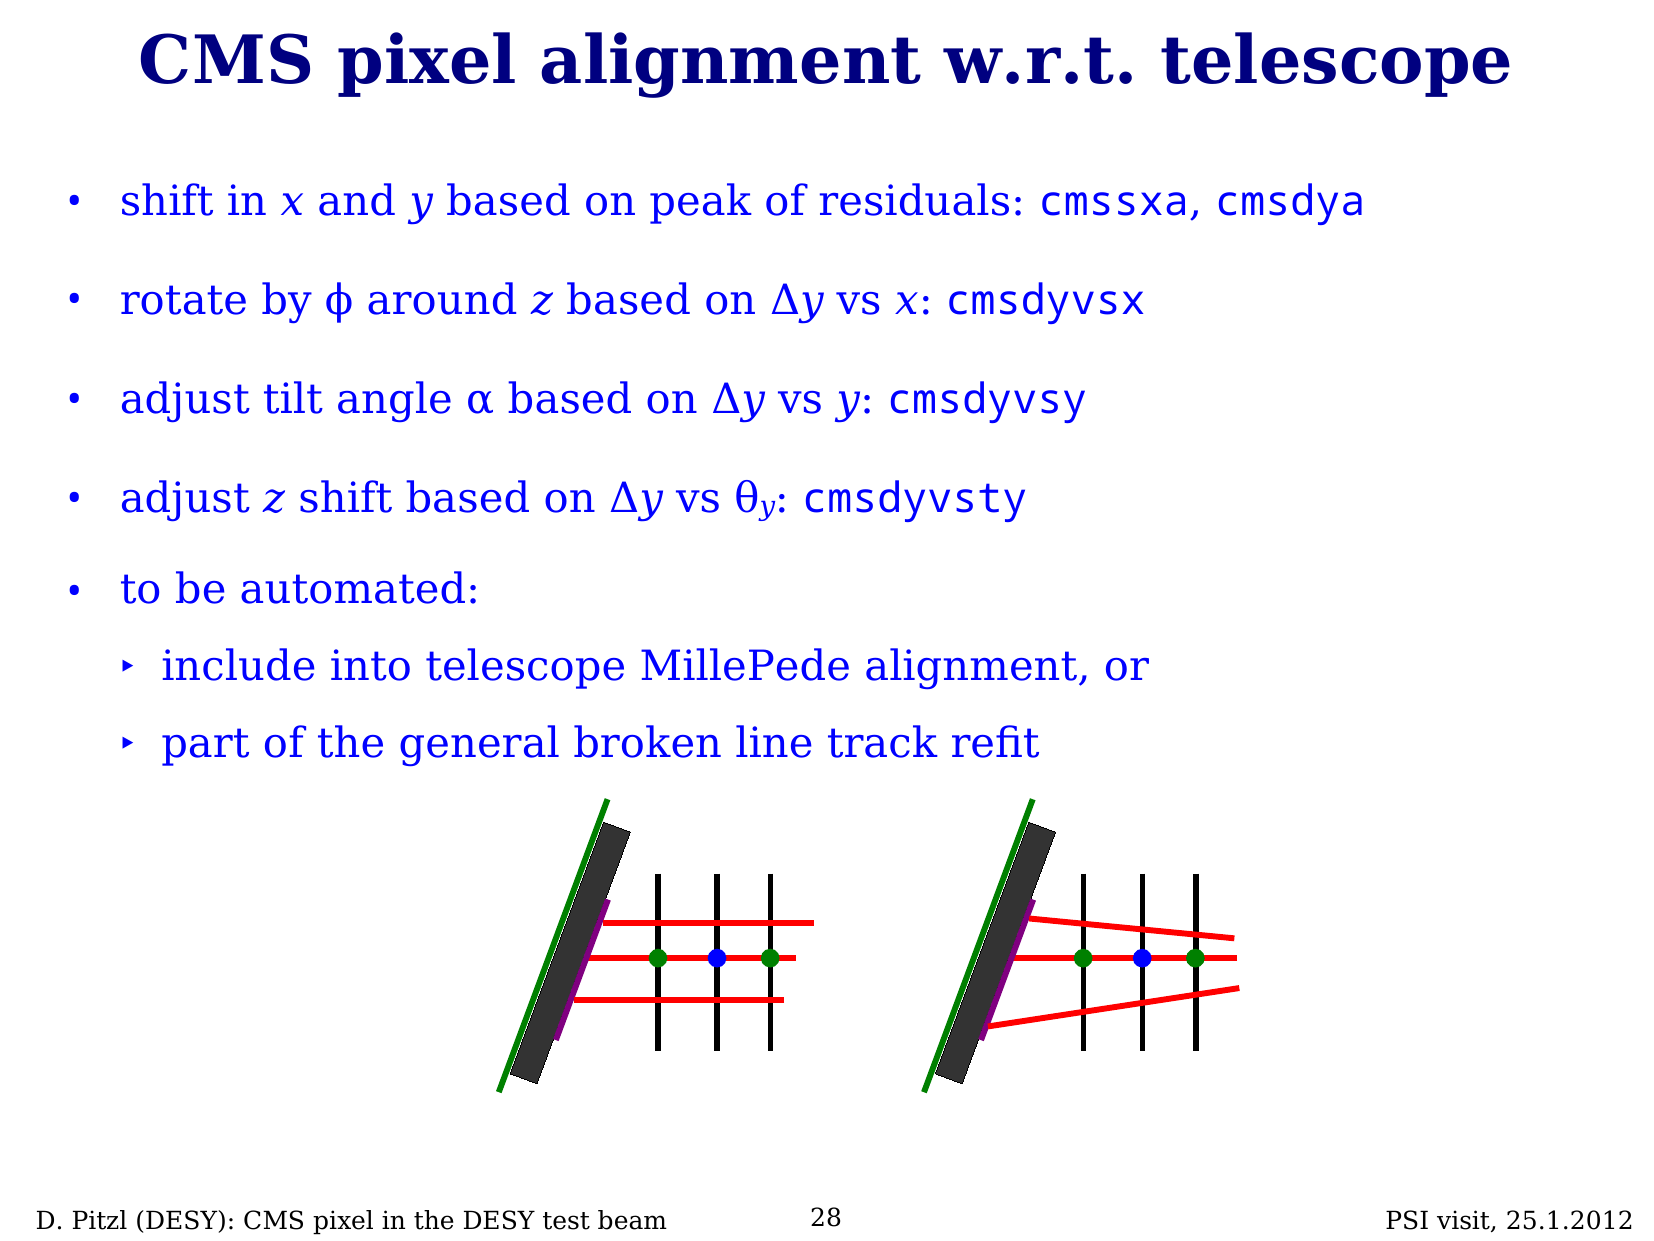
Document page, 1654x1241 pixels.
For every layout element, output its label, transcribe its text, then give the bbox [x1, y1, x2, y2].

text_box [707, 948, 727, 968]
list shift in x and y based on peak of residuals: cmssxa, cmsdya rotate by ϕ around z based on Δy vs x: cmsdyvsx adjust tilt angle α based on Δy vs y: cmsdyvsy adjust z shift based on Δy vs θy: cmsdyvsty to be automated: include into telescope MillePede alignment, or part of the general broken line track refit [66, 158, 1624, 738]
text_box [510, 822, 631, 1084]
text_box [1186, 948, 1205, 968]
text_box [935, 822, 1056, 1084]
text_box [648, 948, 668, 968]
text_box [1132, 948, 1152, 968]
title CMS pixel alignment w.r.t. telescope [0, 21, 1654, 100]
text_box [1073, 948, 1093, 968]
text_box [760, 948, 780, 968]
